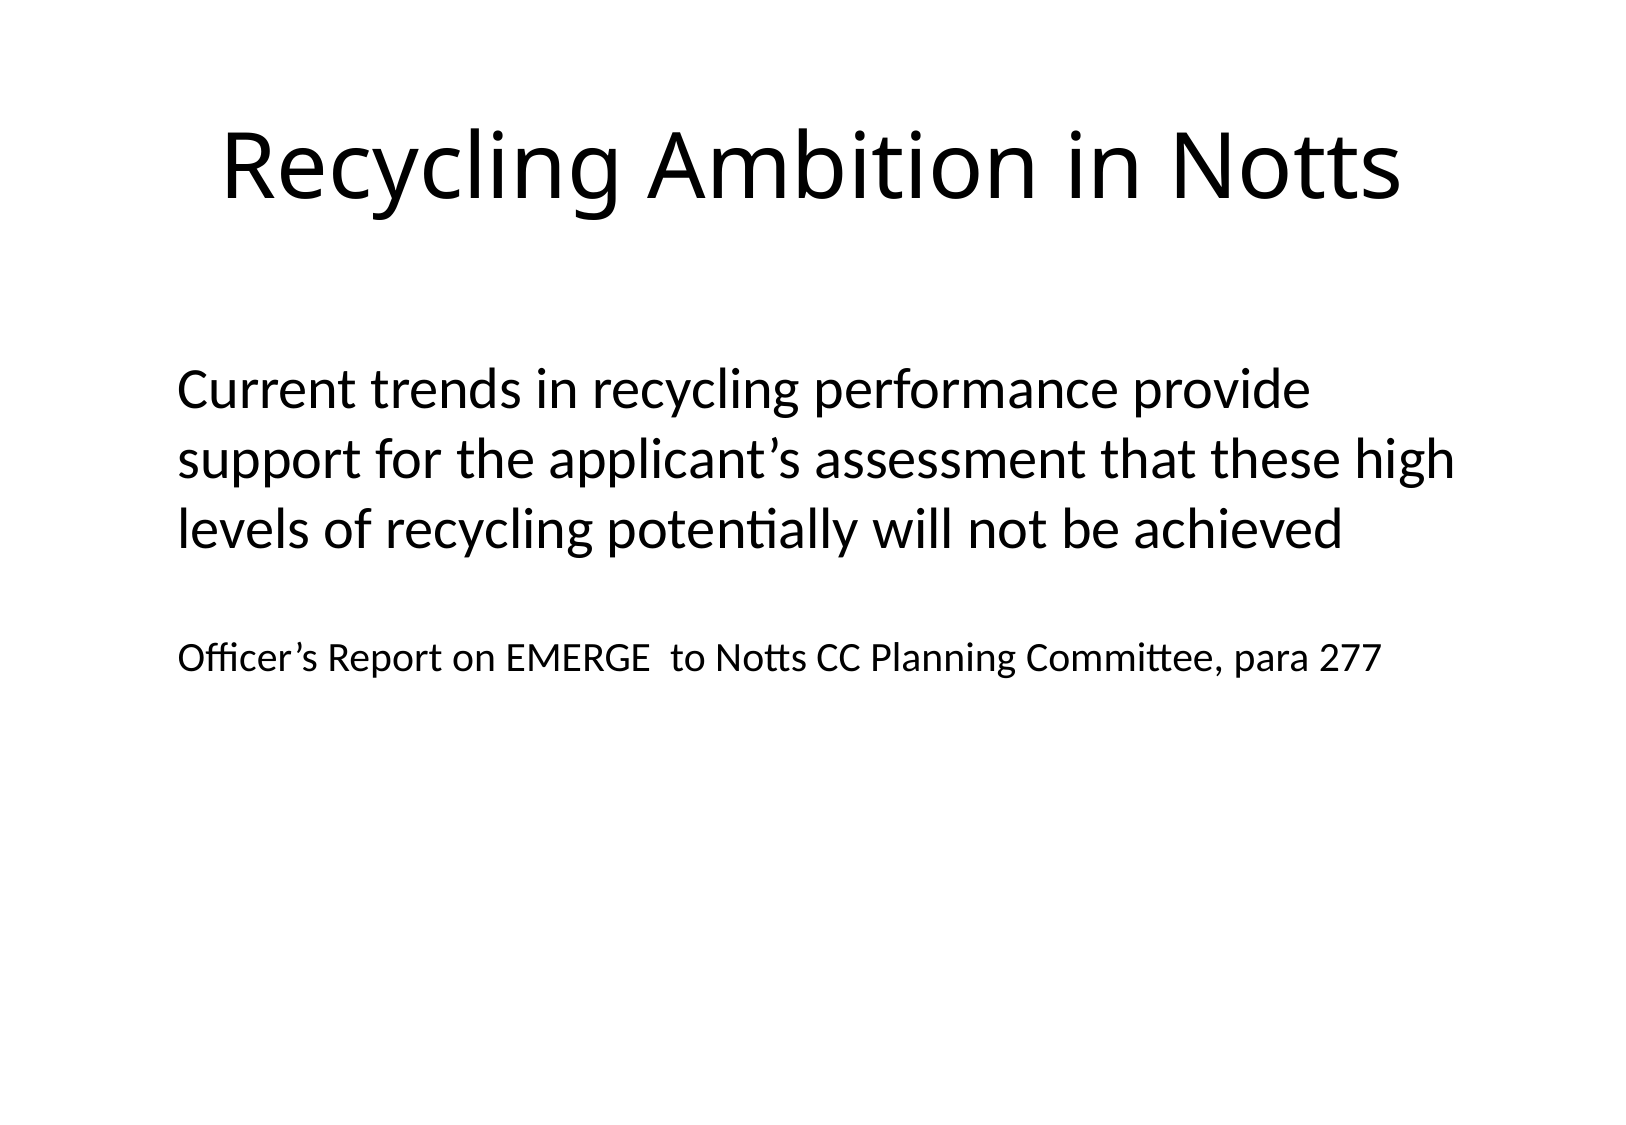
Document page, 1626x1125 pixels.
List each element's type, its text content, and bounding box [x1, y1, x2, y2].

text_box Current trends in recycling performance provide support for the applicant’s assessment that these high levels of recycling potentially will not be achieved Officer’s Report on EMERGE to Notts CC Planning Committee, para 277 [162, 342, 1514, 691]
title Recycling Ambition in Notts [111, 59, 1514, 278]
